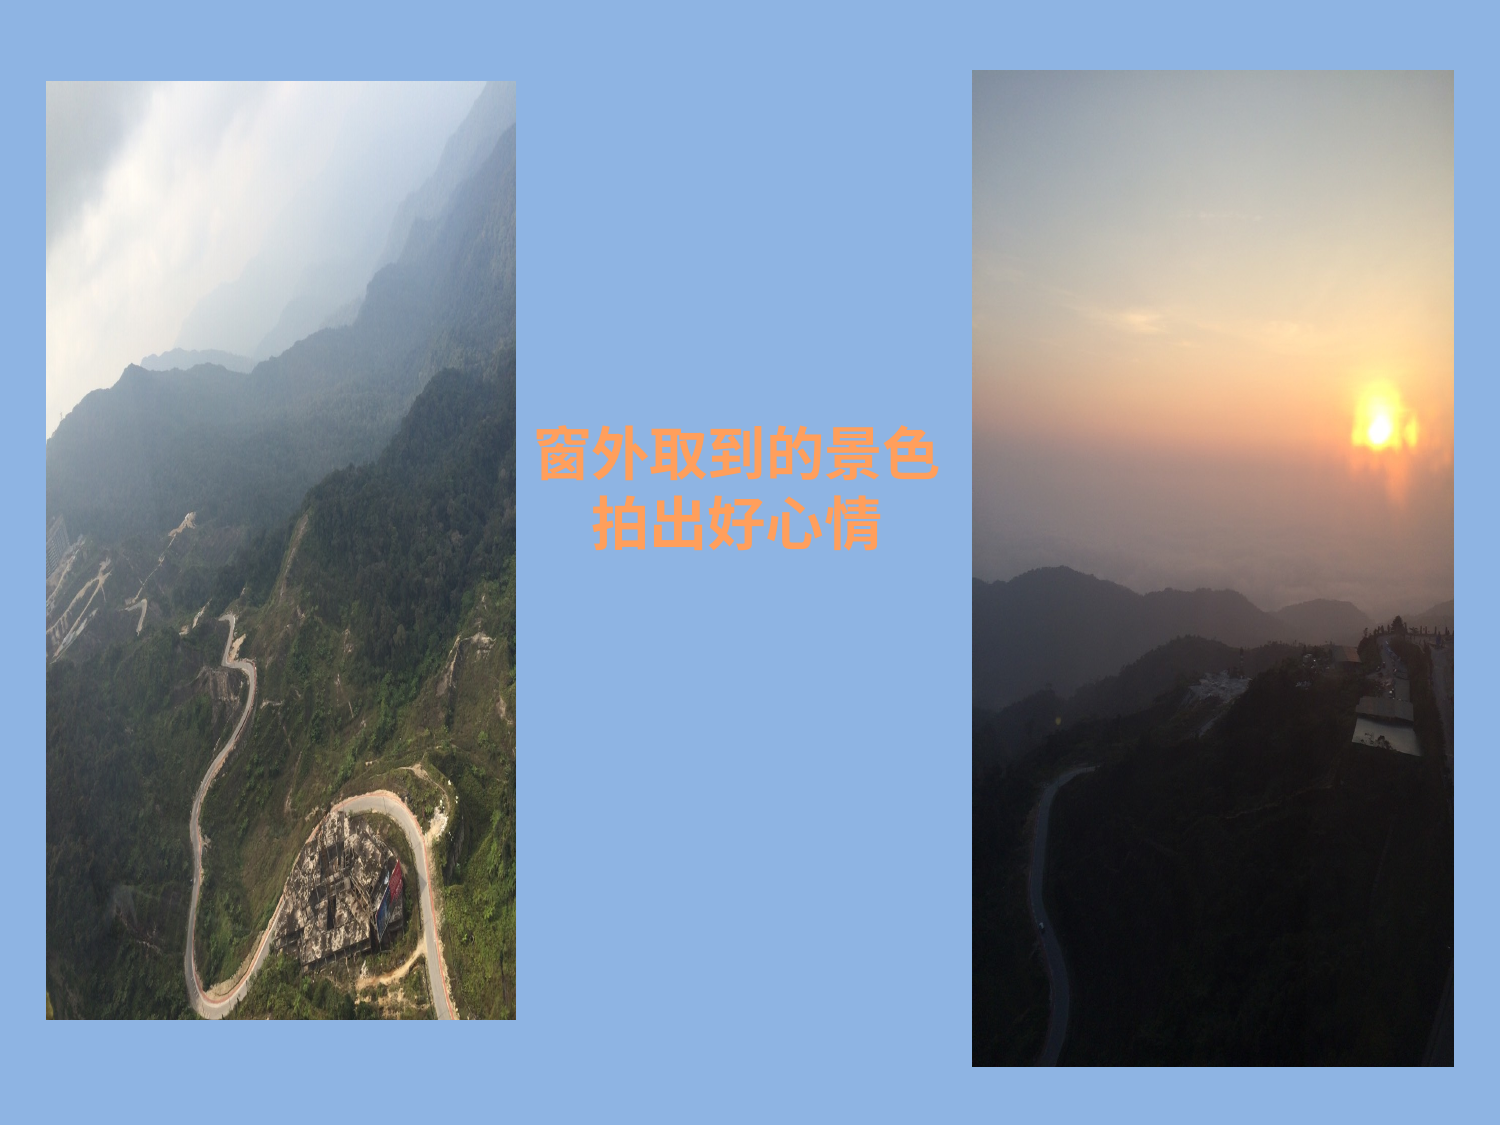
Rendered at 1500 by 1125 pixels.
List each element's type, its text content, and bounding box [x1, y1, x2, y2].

picture [972, 70, 1454, 1067]
picture [46, 81, 516, 1020]
text_box 窗外取到的景色 拍出好心情 [517, 410, 956, 566]
